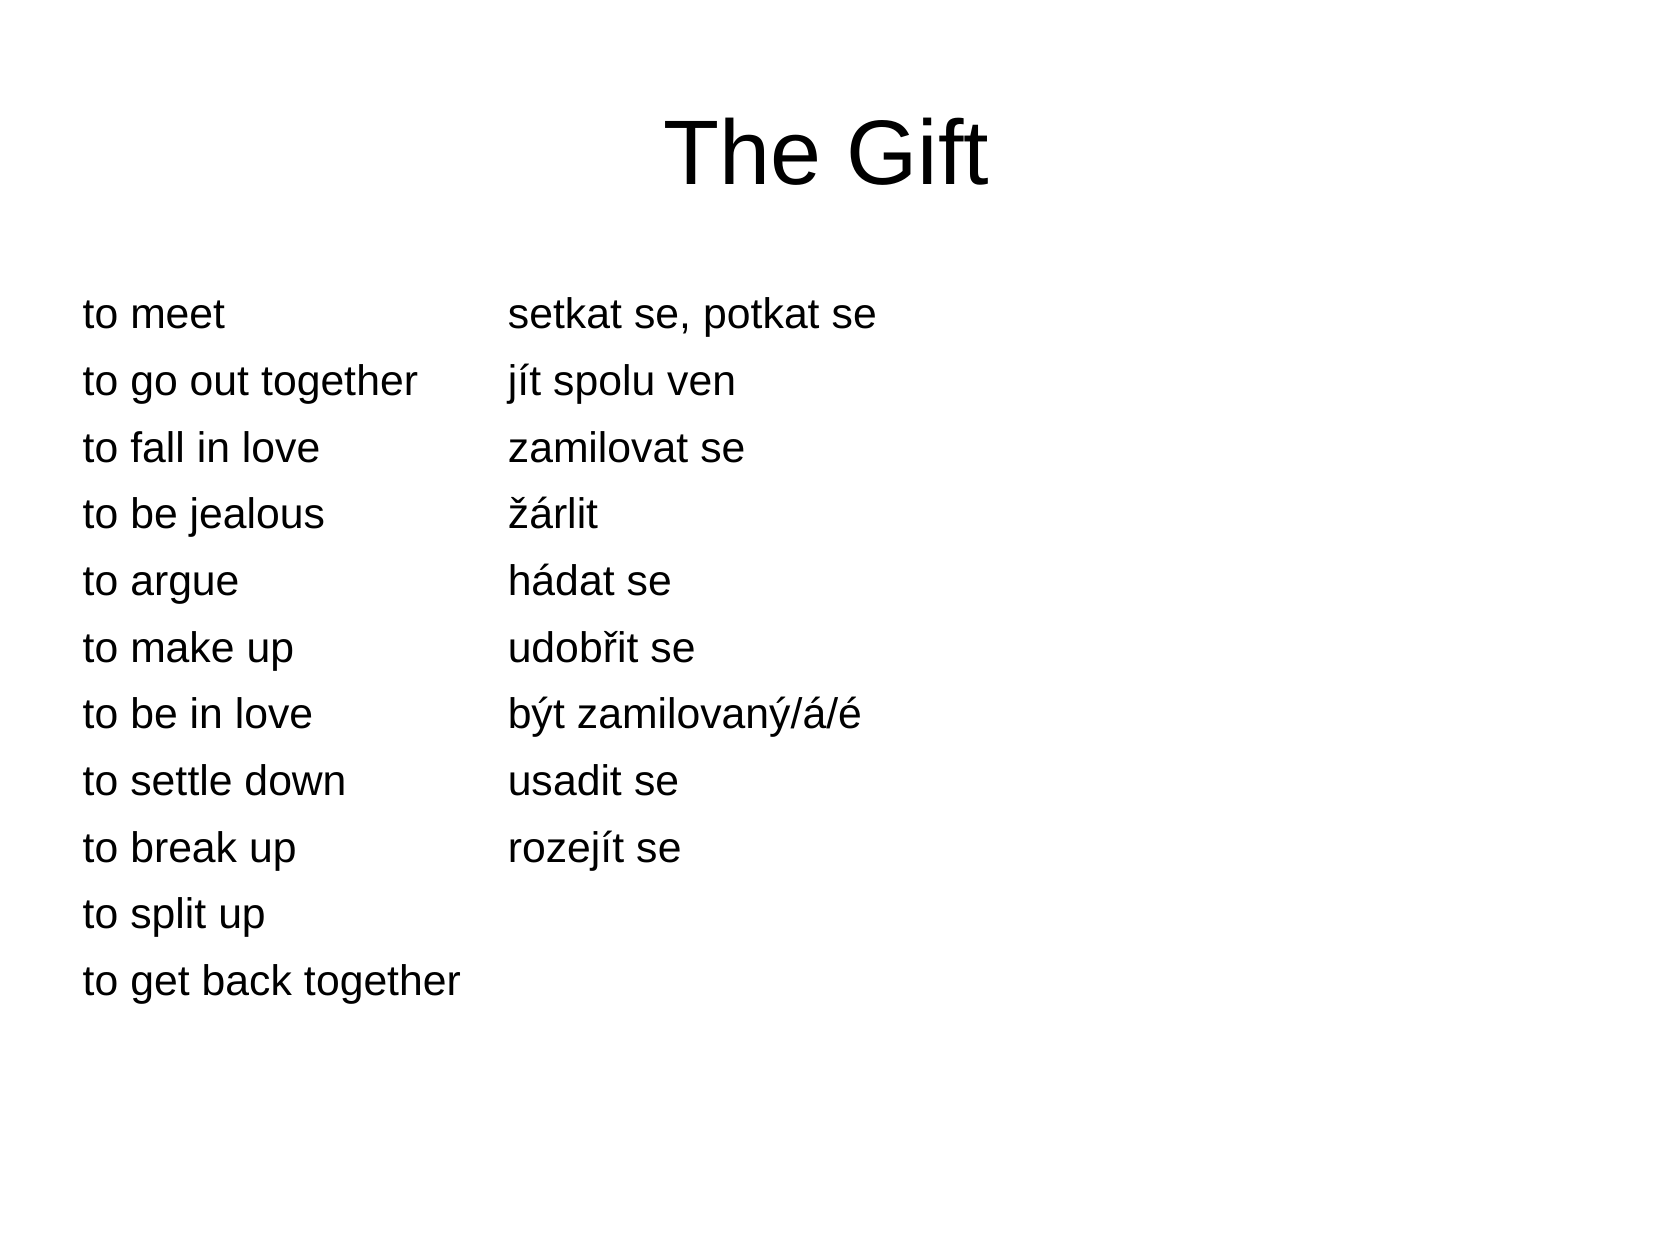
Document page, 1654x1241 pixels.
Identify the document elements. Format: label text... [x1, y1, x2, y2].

list to meet setkat se, potkat se to go out together jít spolu ven to fall in love zamilovat se to be jealous žárlit to argue hádat se to make up udobřit se to be in love být zamilovaný/á/é to settle down usadit se to break up rozejít se to split up to get back together [82, 290, 1571, 1010]
title The Gift [82, 49, 1571, 257]
